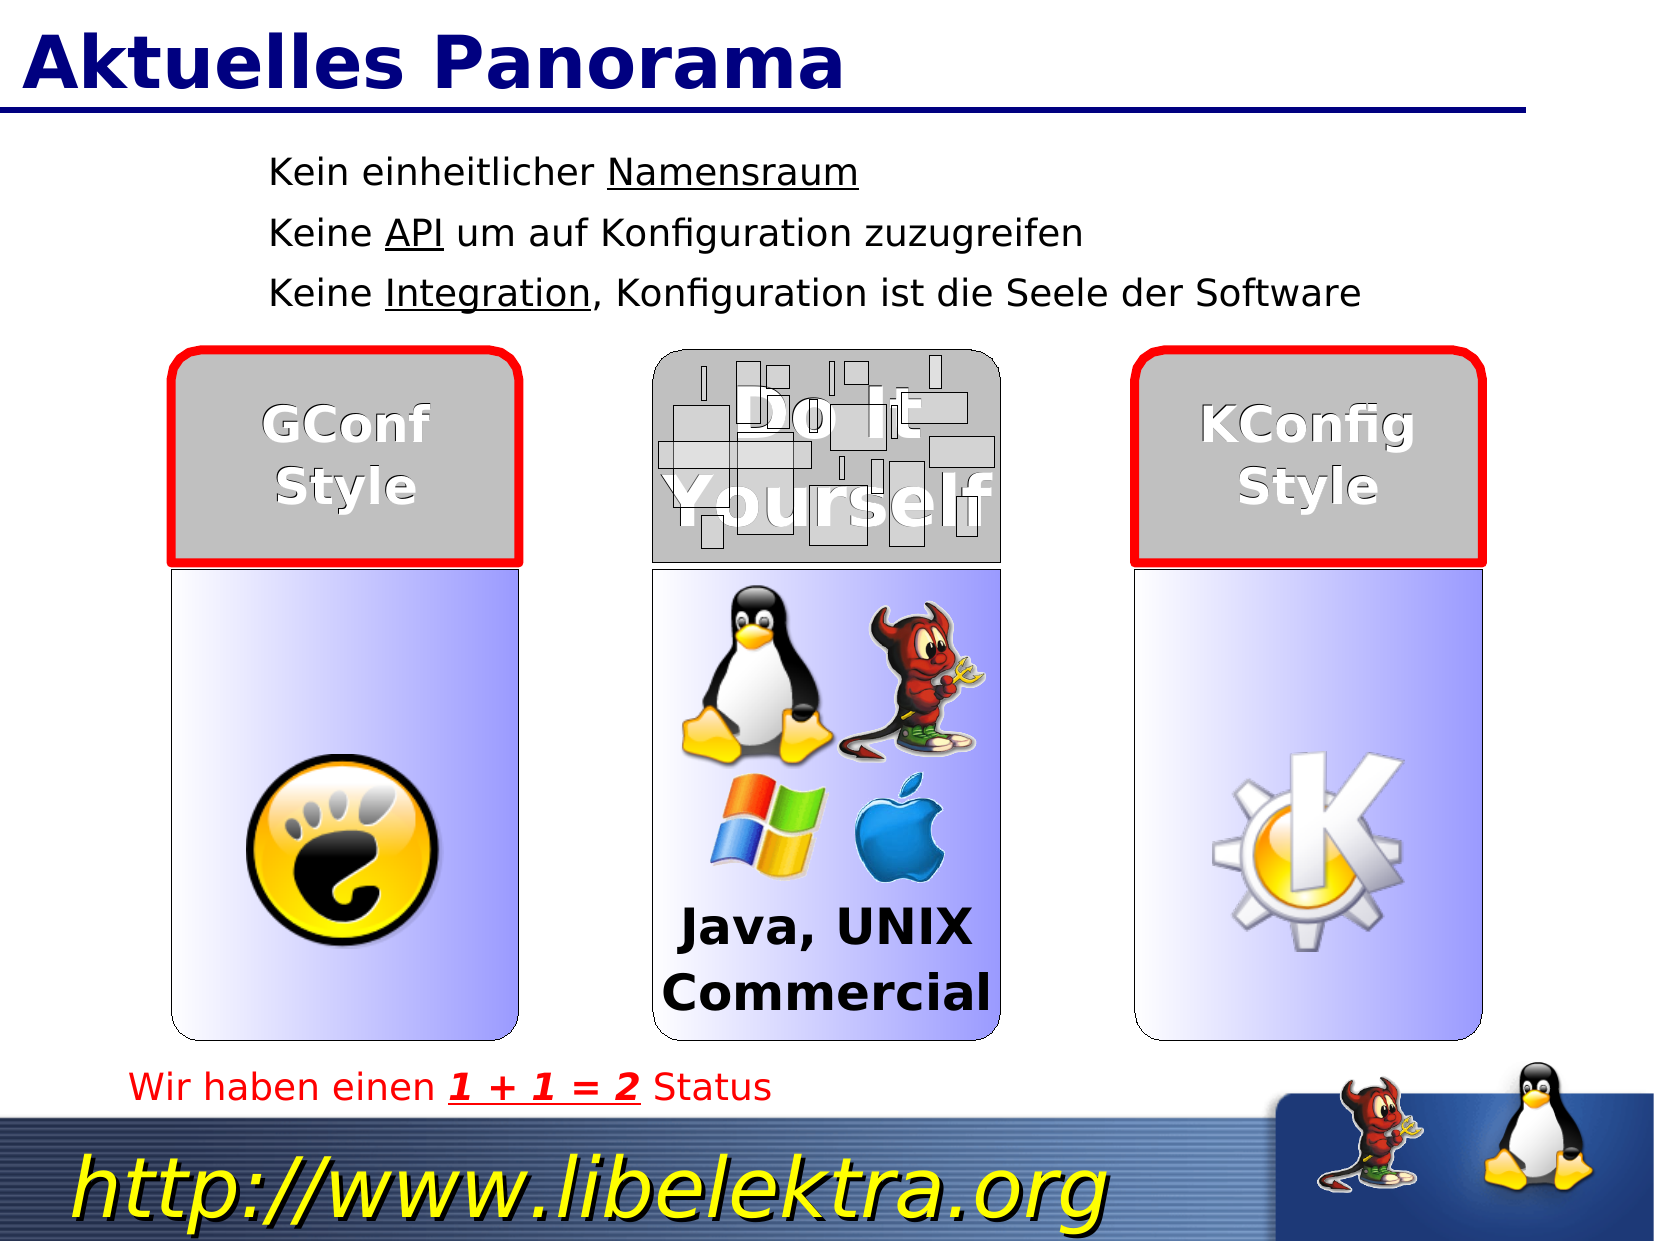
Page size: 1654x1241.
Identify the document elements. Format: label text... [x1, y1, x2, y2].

picture [246, 754, 444, 949]
text_box [171, 569, 519, 1041]
text_box [652, 349, 1001, 563]
picture [668, 584, 986, 769]
picture [710, 773, 829, 881]
text_box [1134, 349, 1483, 563]
text_box Java, UNIX [680, 893, 975, 954]
text_box KConfig Style [1142, 392, 1475, 516]
text_box Wir haben einen 1 + 1 = 2 Status [127, 1062, 981, 1107]
list Kein einheitlicher Namensraum Keine API um auf Konfiguration zuzugreifen Keine Integration, Konfiguration ist die Seele der Software [253, 140, 1507, 321]
text_box [652, 569, 1001, 1041]
picture [854, 771, 945, 883]
picture [0, 1061, 1654, 1241]
text_box [171, 349, 519, 563]
text_box GConf Style [226, 392, 467, 516]
text_box [1134, 569, 1483, 1041]
text_box Commercial [661, 961, 994, 1021]
picture [1212, 751, 1405, 952]
text_box Aktuelles Panorama [22, 14, 1611, 111]
text_box Do It Yourself [661, 364, 994, 546]
